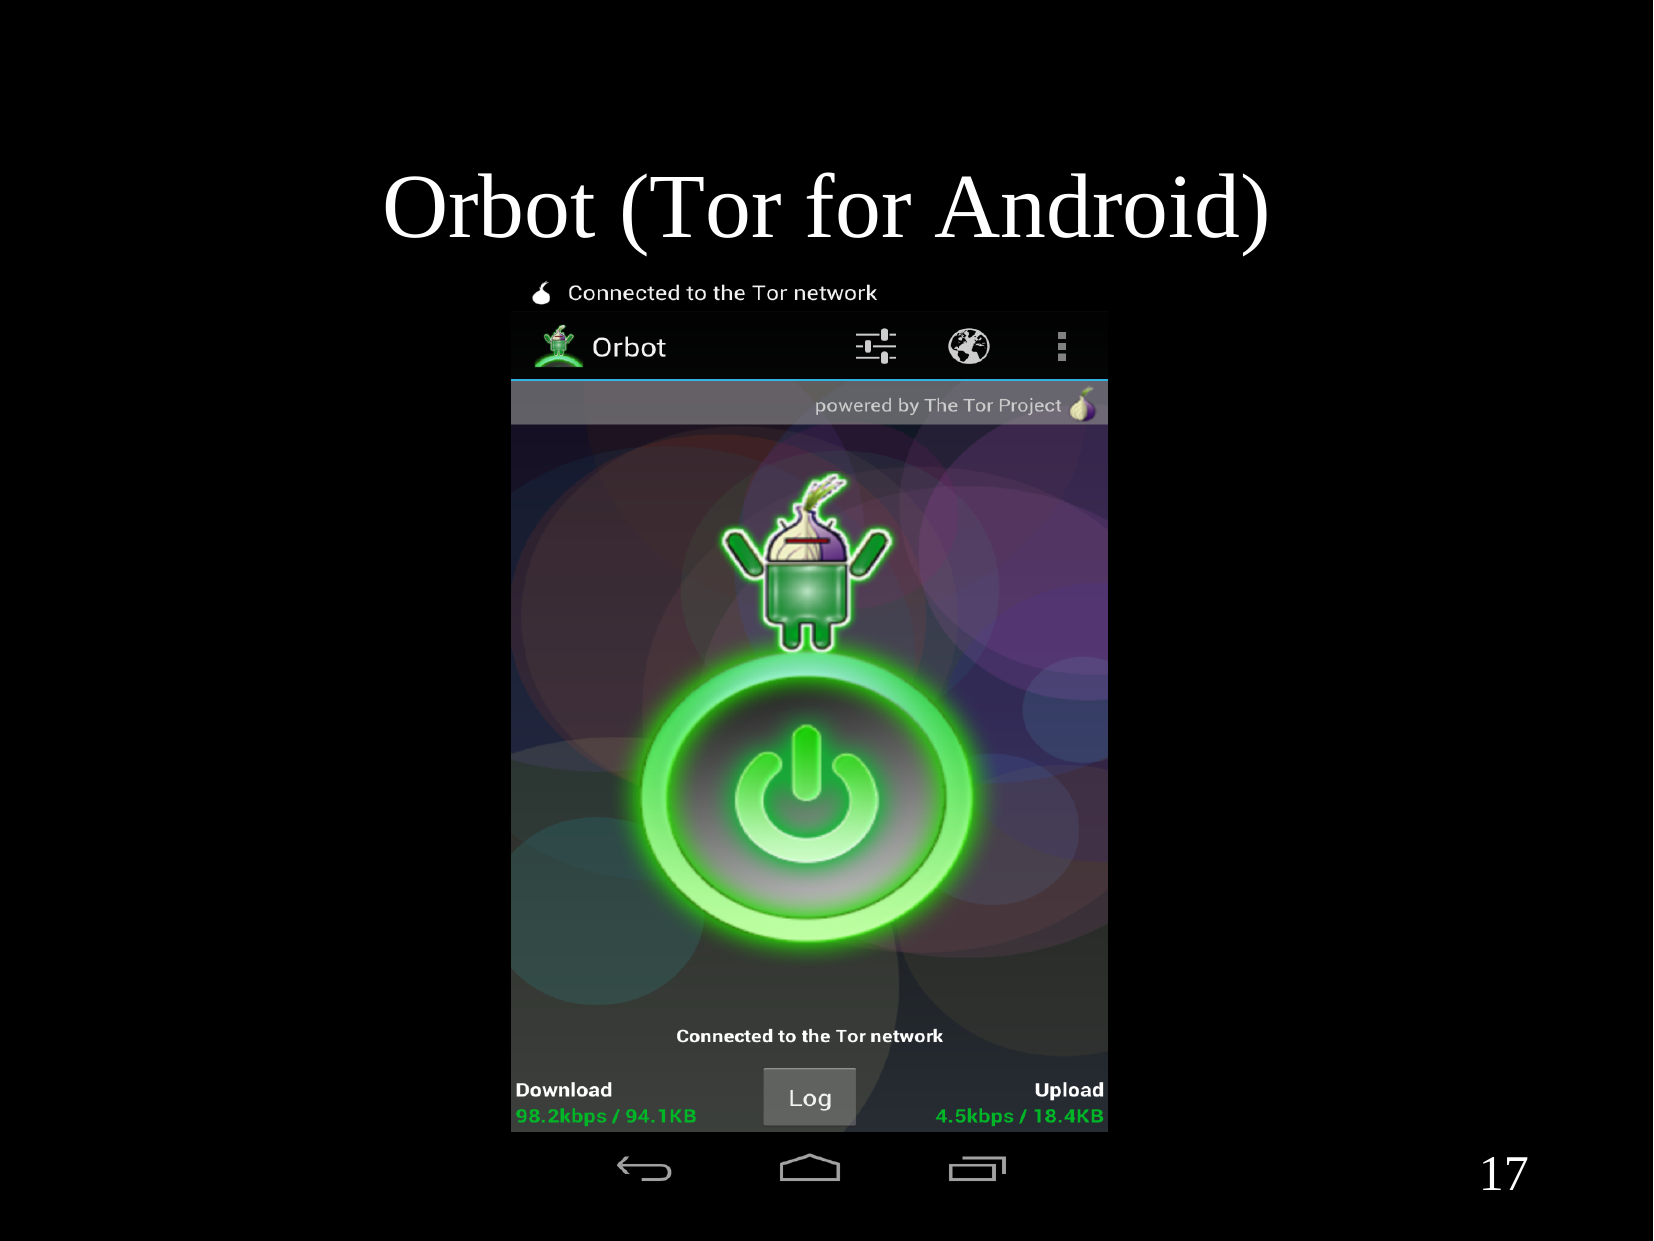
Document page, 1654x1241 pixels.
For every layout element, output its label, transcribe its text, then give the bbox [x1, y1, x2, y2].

picture [511, 275, 1108, 1201]
title Orbot (Tor for Android) [121, 102, 1534, 311]
